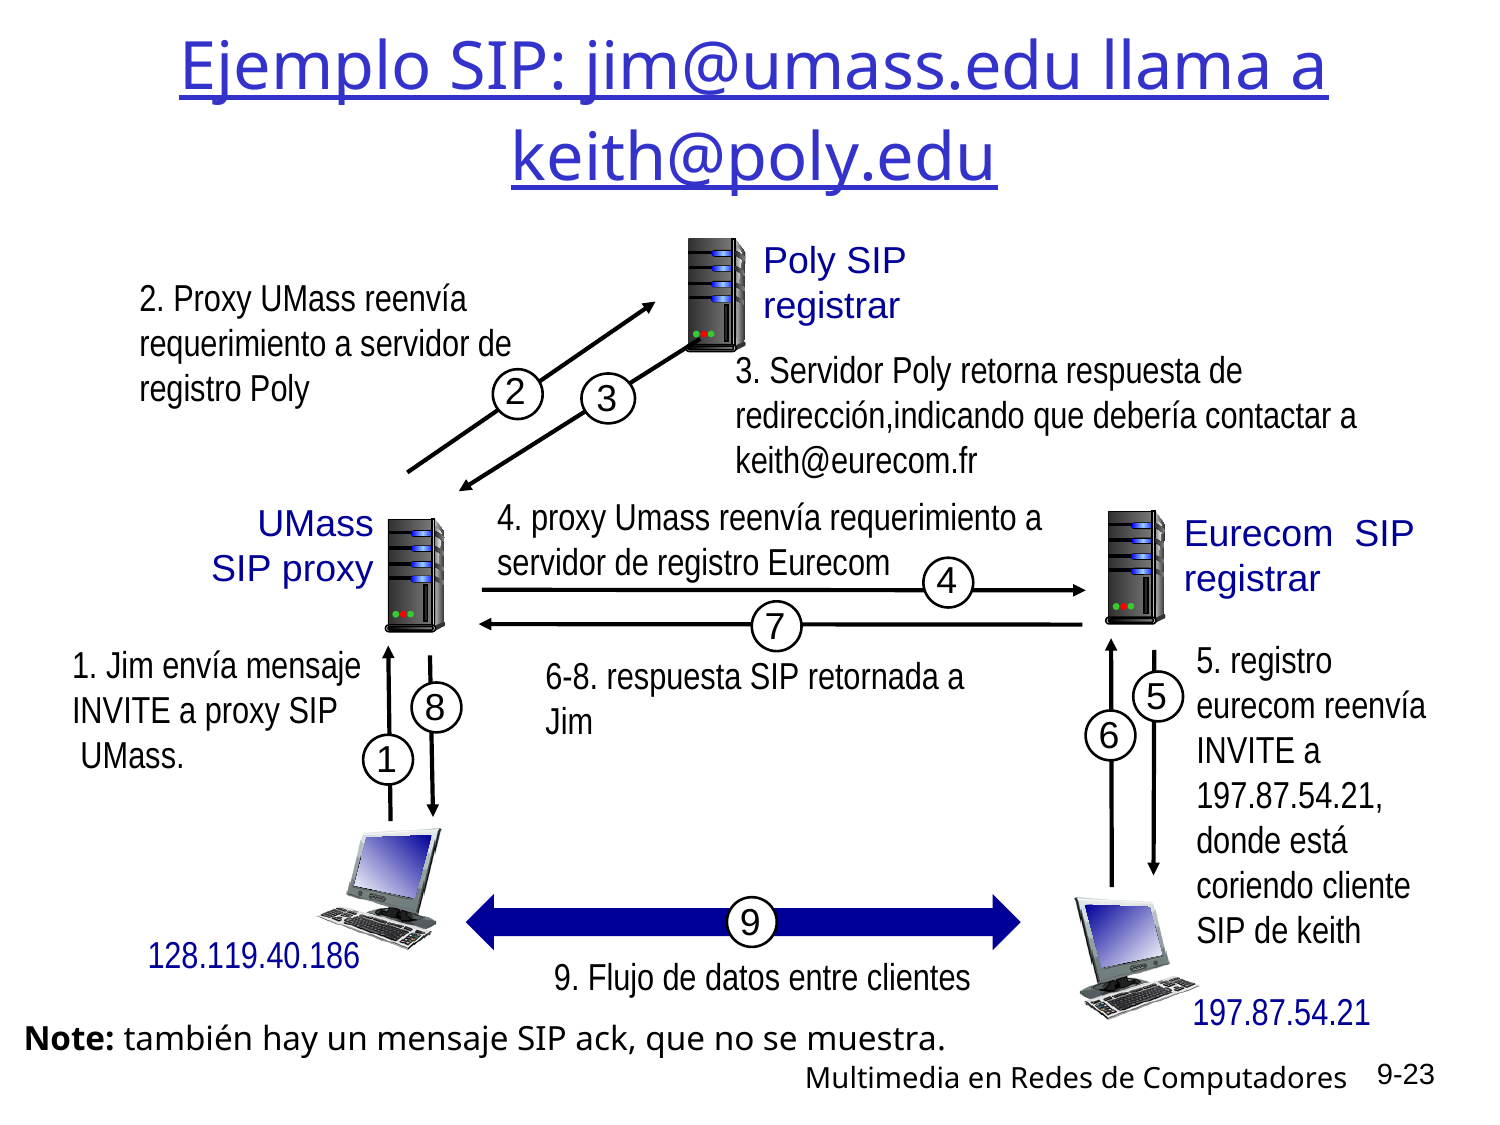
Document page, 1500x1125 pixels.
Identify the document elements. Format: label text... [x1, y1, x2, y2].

text_box UMass SIP proxy [182, 491, 389, 597]
text_box Poly SIP registrar [748, 228, 955, 334]
text_box 128.119.40.186 [132, 923, 425, 984]
text_box [632, 387, 636, 410]
text_box [465, 894, 725, 951]
text_box 6-8. respuesta SIP retornada a Jim [530, 644, 1034, 750]
text_box 3 [581, 366, 632, 427]
text_box [385, 518, 446, 632]
text_box 5. registro eurecom reenvía INVITE a 197.87.54.21, donde está coriendo cliente SIP de keith [1181, 628, 1449, 959]
text_box 7 [749, 594, 801, 644]
text_box 2. Proxy UMass reenvía requerimiento a servidor de registro Poly [541, 319, 635, 417]
text_box 197.87.54.21 [1177, 980, 1470, 1041]
text_box [776, 894, 1021, 945]
text_box [354, 835, 432, 898]
text_box 1 [361, 727, 412, 788]
text_box 4 [921, 591, 973, 609]
text_box 5 [1131, 664, 1182, 725]
text_box [1084, 904, 1162, 968]
text_box 6 [1083, 703, 1135, 764]
text_box 4. proxy Umass reenvía requerimiento a servidor de registro Eurecom [482, 485, 1088, 591]
text_box 2 [490, 360, 541, 421]
text_box 2. Proxy UMass reenvía requerimiento a servidor de registro Poly [124, 266, 635, 417]
text_box 1. Jim envía mensaje INVITE a proxy SIP UMass. [57, 633, 408, 784]
title Ejemplo SIP: jim@umass.edu llama a keith@poly.edu [59, 15, 1449, 203]
text_box [687, 238, 746, 352]
text_box 3. Servidor Poly retorna respuesta de redirección,indicando que debería contactar a keith@eurecom.fr [720, 338, 1398, 489]
text_box Note: también hay un mensaje SIP ack, que no se muestra. [8, 1009, 1062, 1065]
text_box 9 [725, 890, 776, 945]
picture [287, 822, 446, 960]
picture [1071, 891, 1230, 1029]
text_box 9. Flujo de datos entre clientes [539, 945, 1043, 1006]
text_box Eurecom SIP registrar [1168, 501, 1461, 607]
text_box [1105, 511, 1166, 624]
text_box 8 [409, 675, 461, 736]
